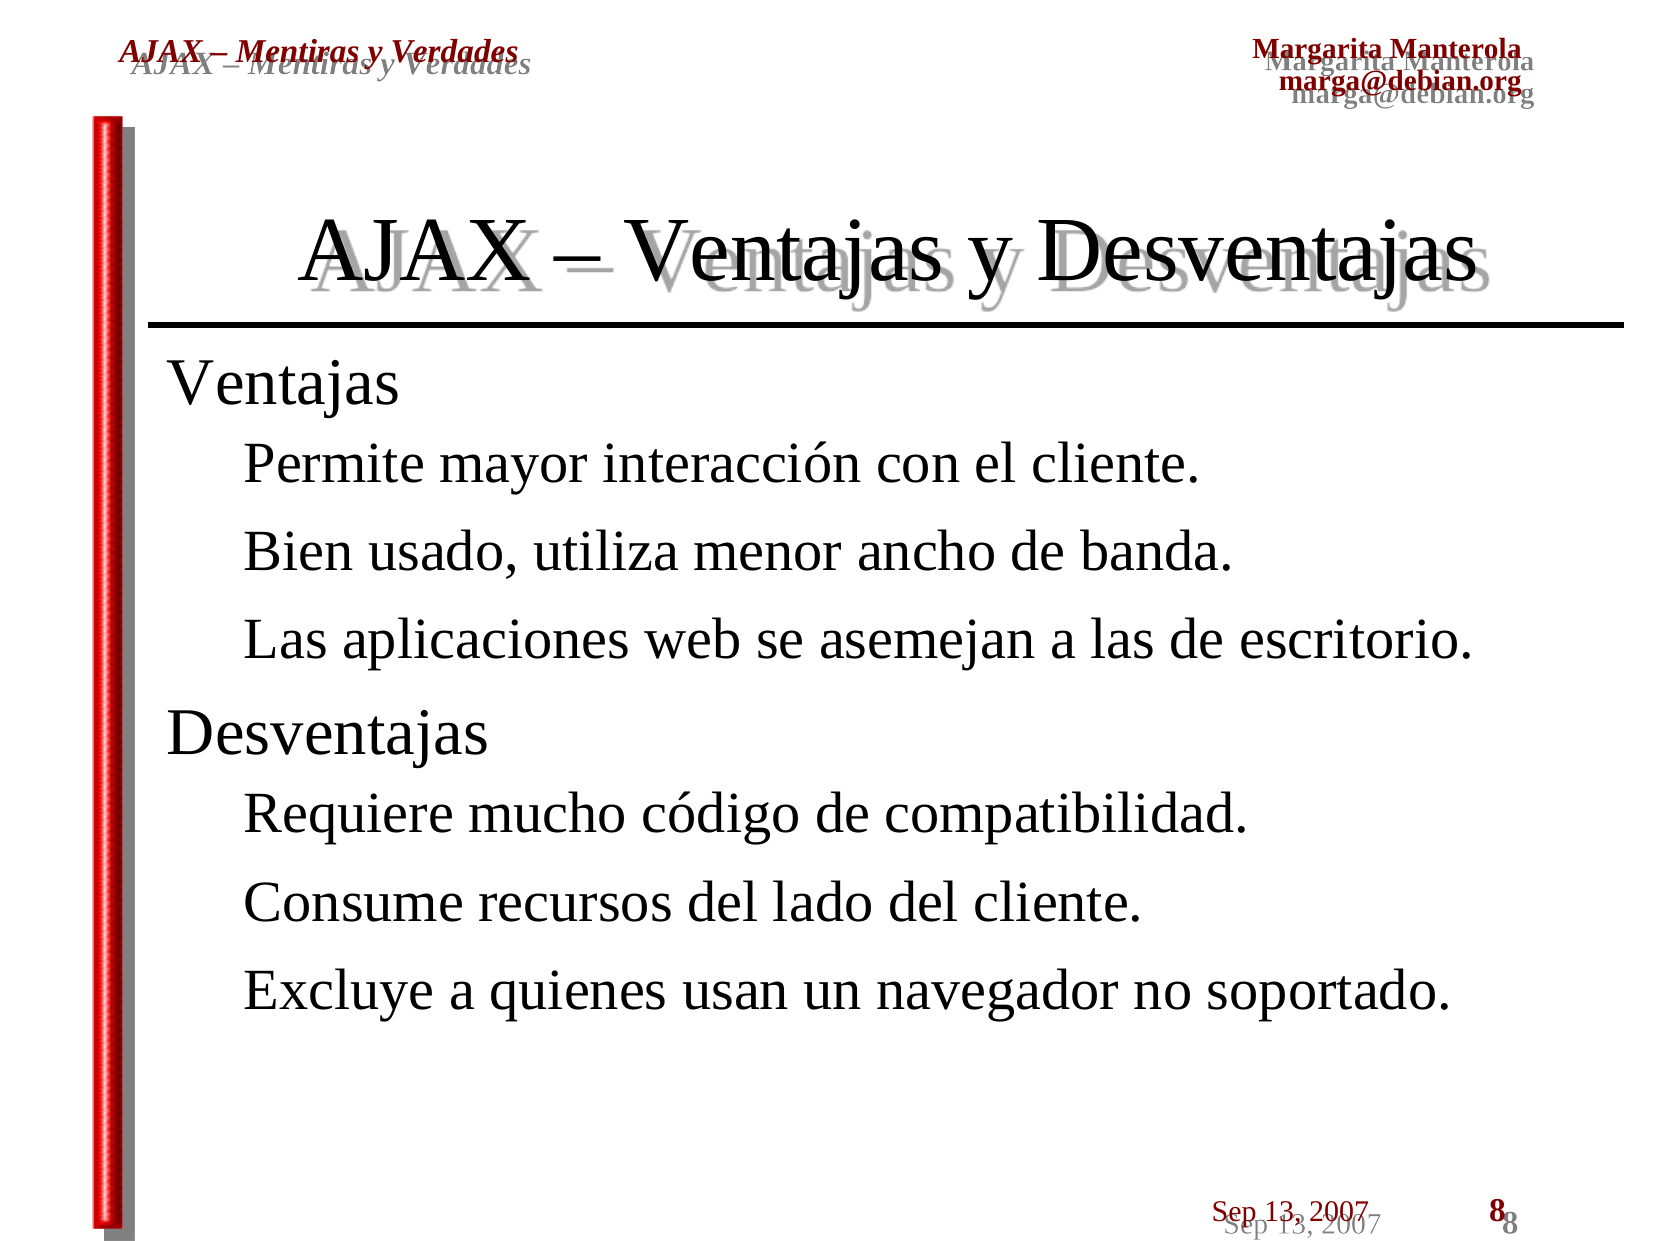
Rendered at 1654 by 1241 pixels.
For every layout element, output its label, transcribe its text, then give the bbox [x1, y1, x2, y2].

picture [94, 117, 122, 1228]
title AJAX – Ventajas y Desventajas [137, 171, 1642, 327]
list Ventajas Permite mayor interacción con el cliente. Bien usado, utiliza menor ancho de banda. Las aplicaciones web se asemejan a las de escritorio. Desventajas Requiere mucho código de compatibilidad. Consume recursos del lado del cliente. Excluye a quienes usan un navegador no soportado. [149, 344, 1654, 1155]
